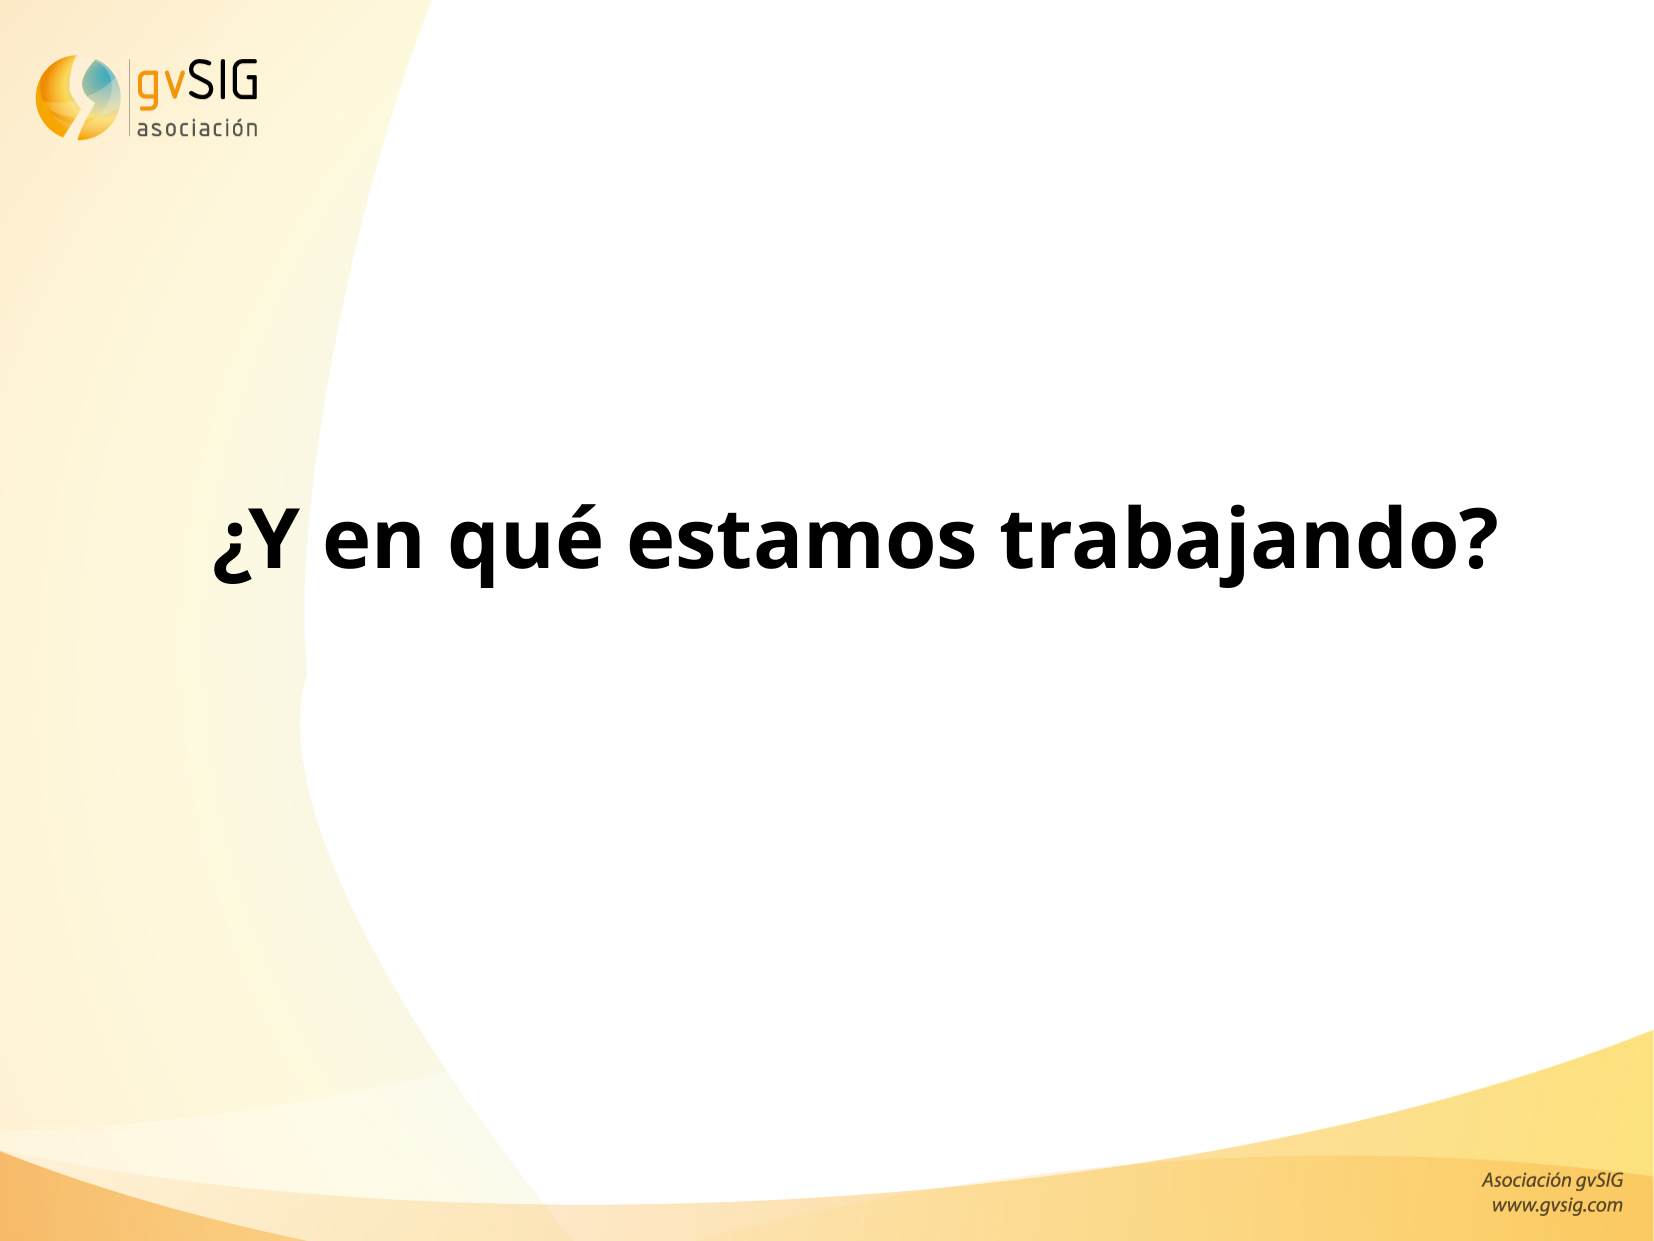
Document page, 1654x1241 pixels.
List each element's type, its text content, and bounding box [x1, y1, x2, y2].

text_box ¿Y en qué estamos trabajando? [206, 489, 1506, 584]
picture [0, 0, 1654, 1241]
